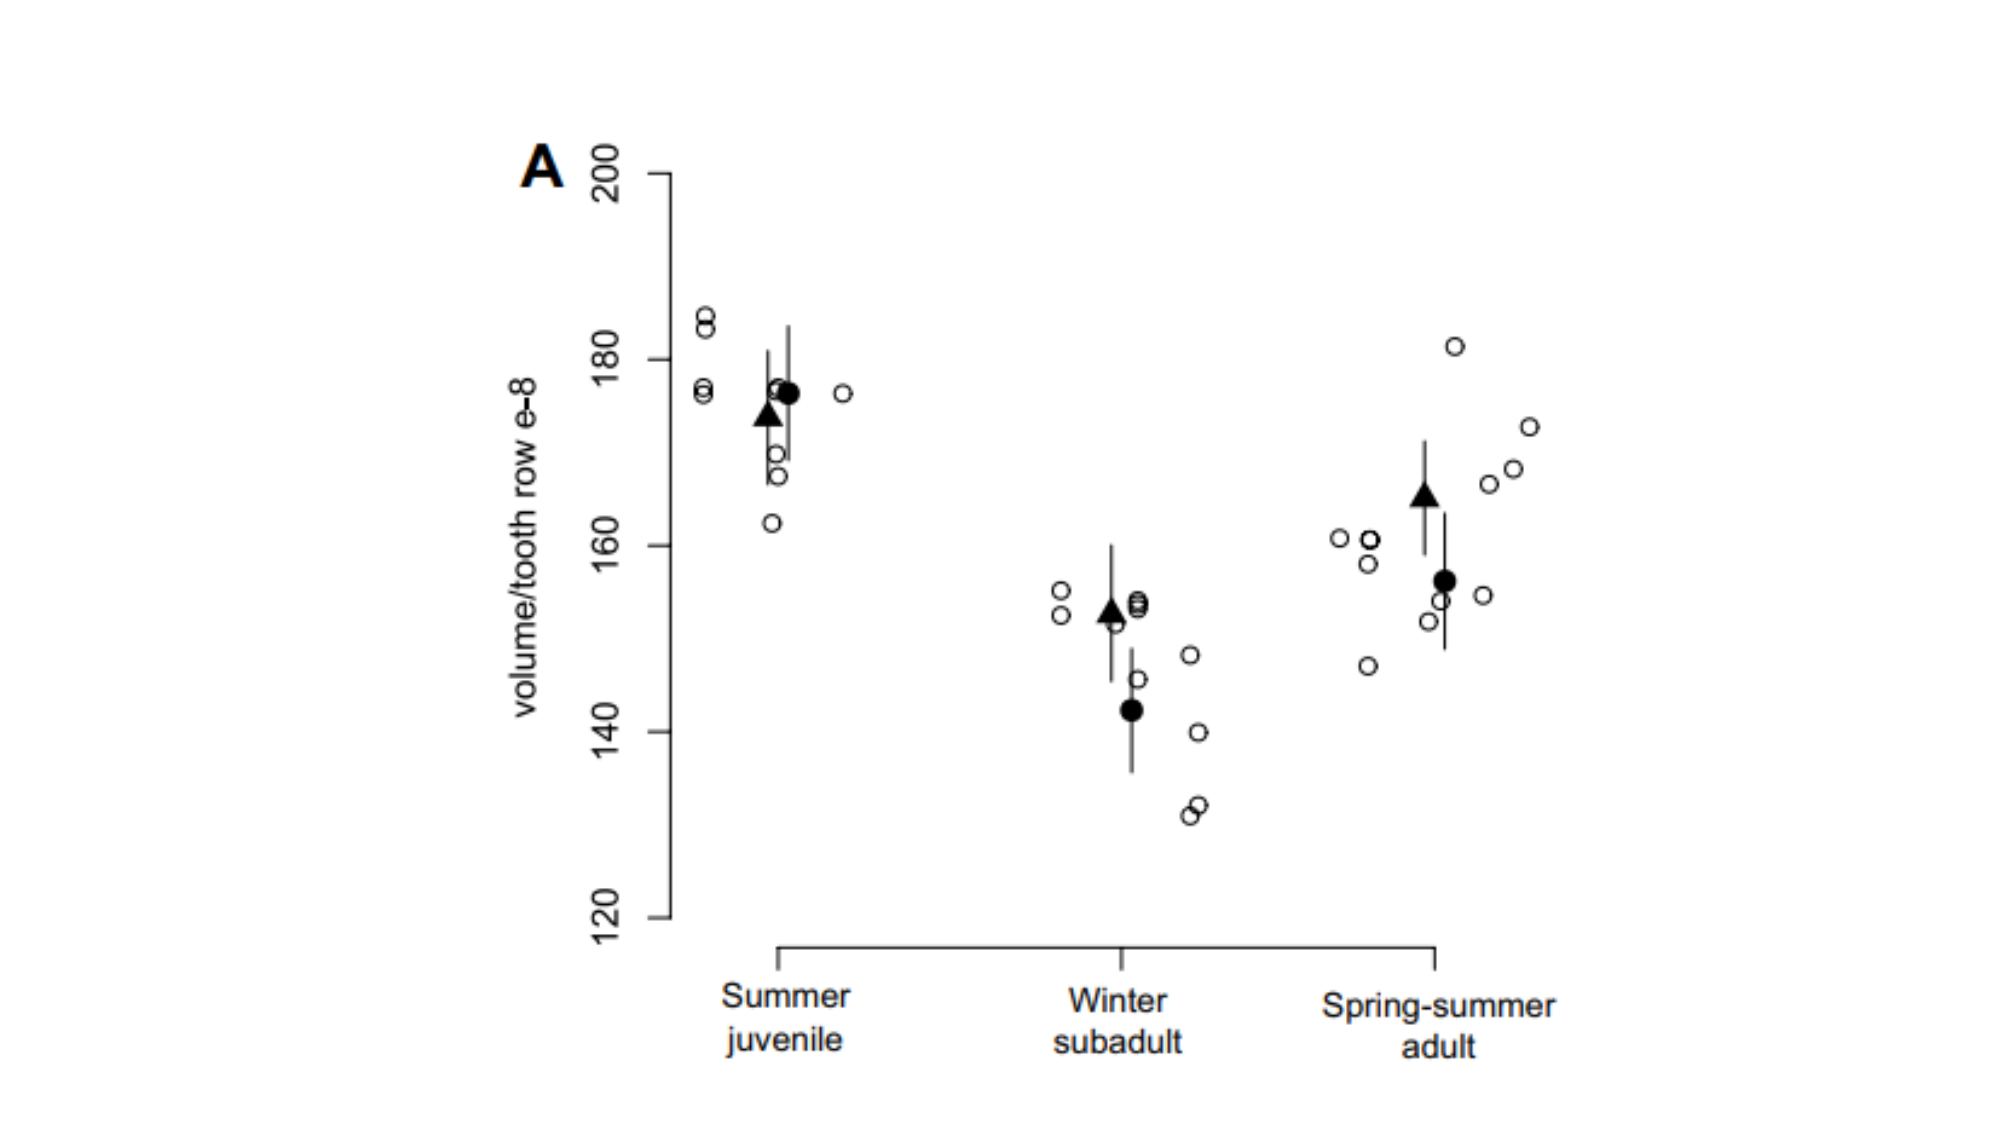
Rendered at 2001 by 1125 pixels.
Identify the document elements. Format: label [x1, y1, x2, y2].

picture [447, 0, 1637, 1110]
